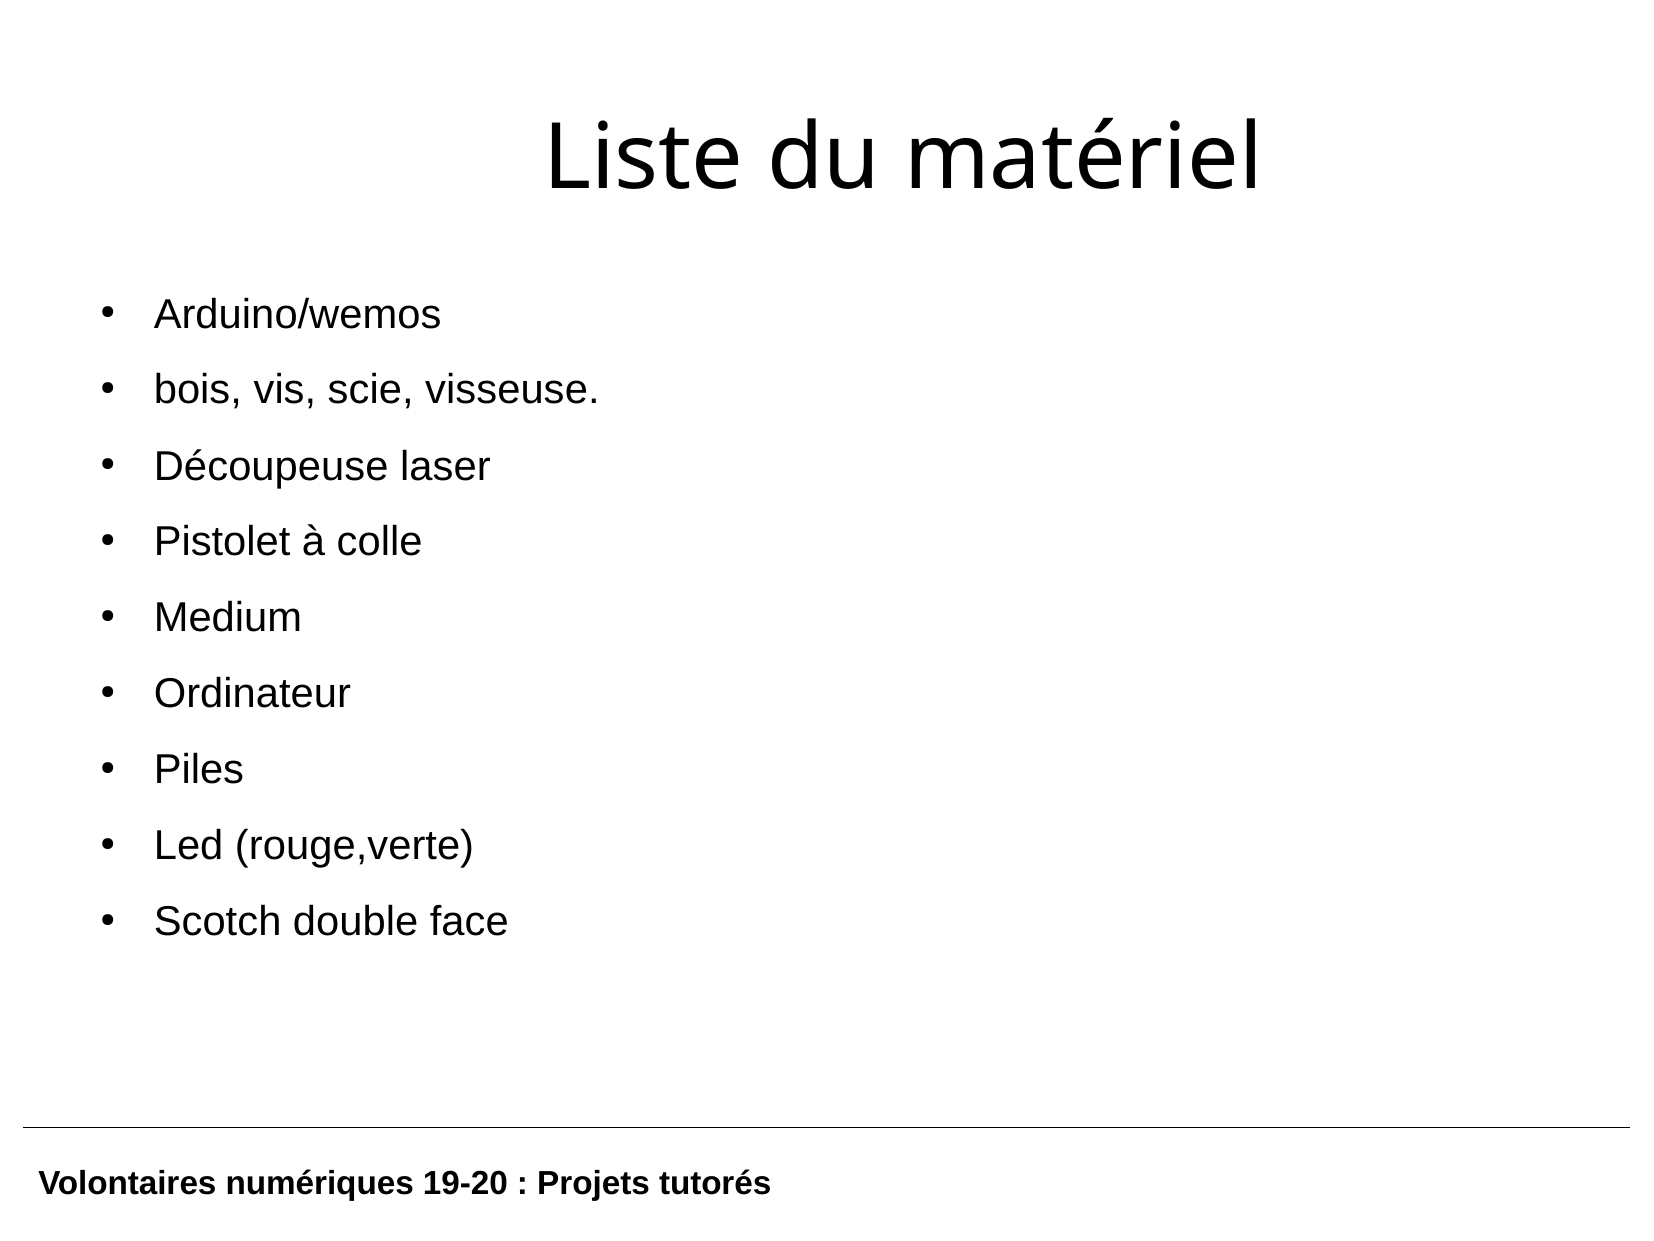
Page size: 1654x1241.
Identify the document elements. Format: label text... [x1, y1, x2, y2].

list Arduino/wemos bois, vis, scie, visseuse. Découpeuse laser Pistolet à colle Medium Ordinateur Piles Led (rouge,verte) Scotch double face [82, 290, 1571, 1109]
title Liste du matériel [236, 49, 1571, 257]
text_box Volontaires numériques 19-20 : Projets tutorés [23, 1157, 945, 1210]
